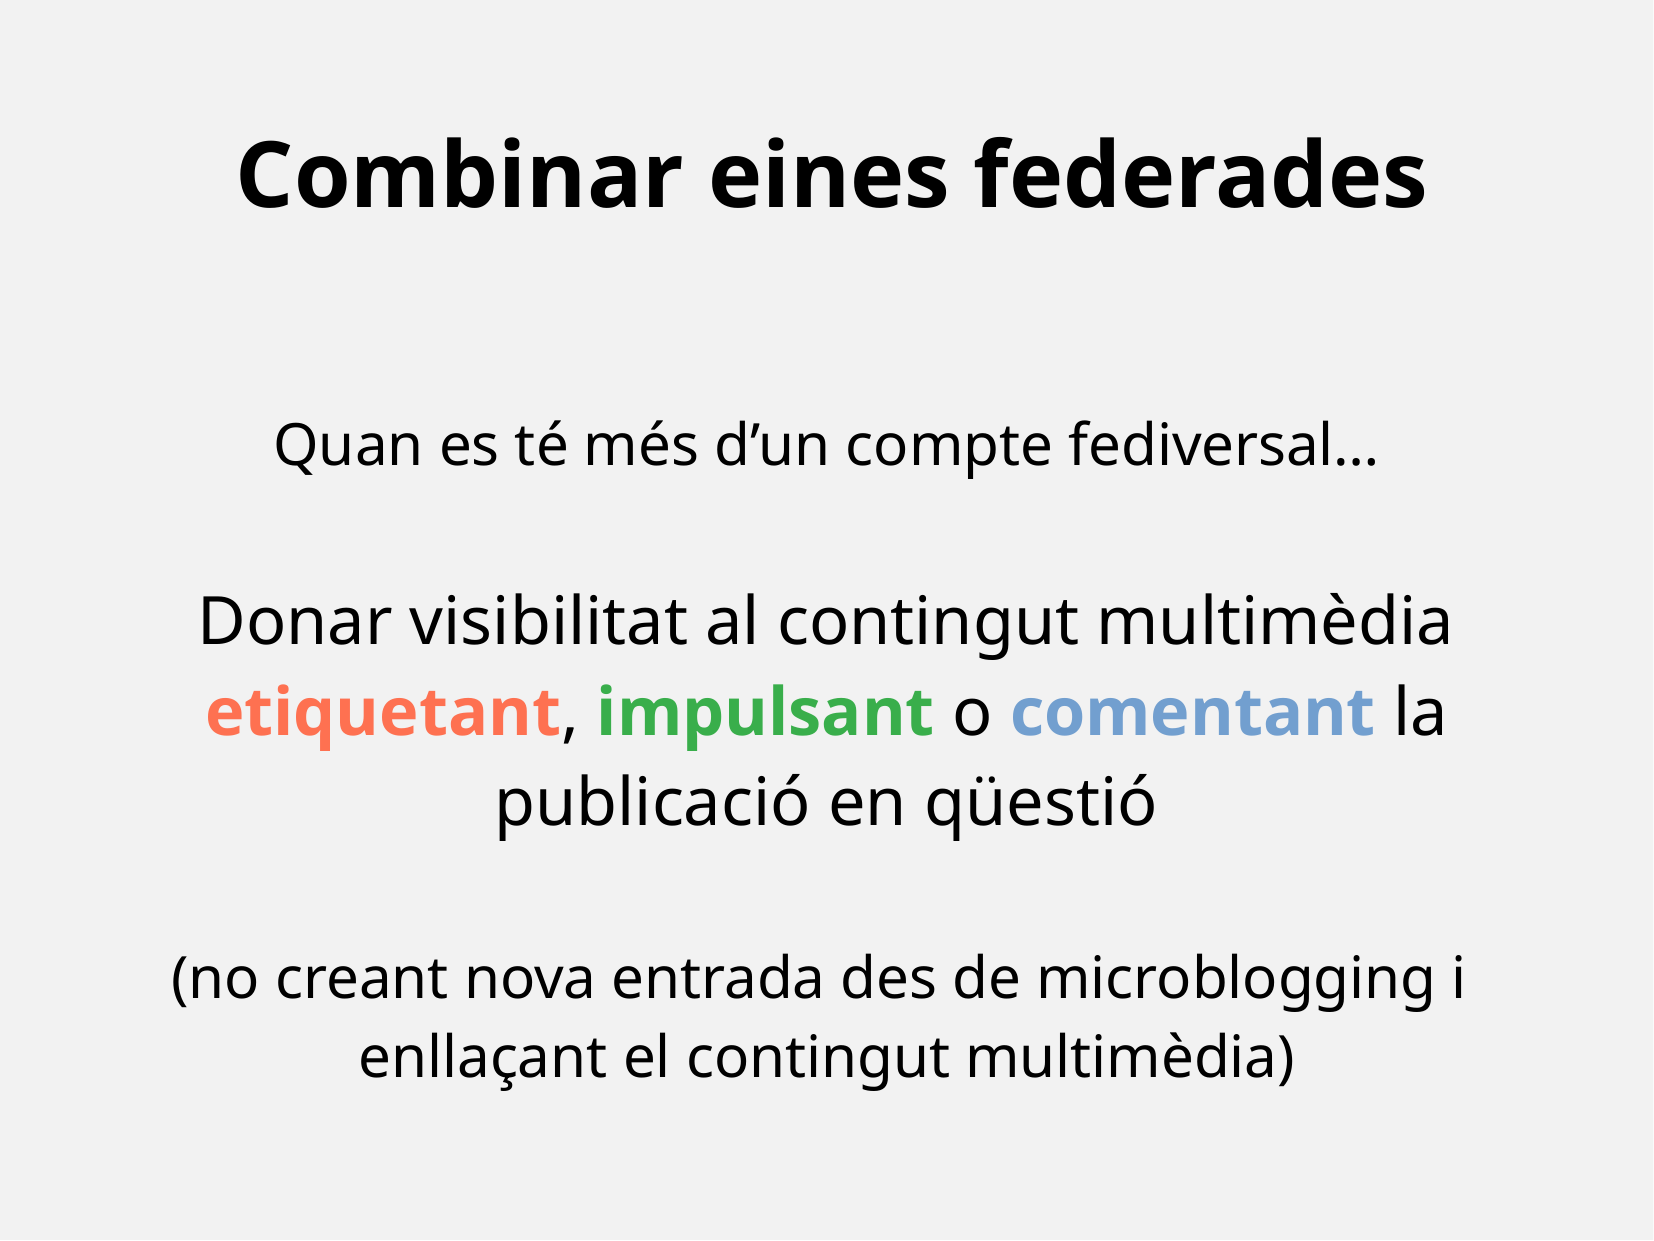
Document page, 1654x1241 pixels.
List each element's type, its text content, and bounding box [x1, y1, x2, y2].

title Combinar eines federades [88, 68, 1577, 276]
text_box Quan es té més d’un compte fediversal… Donar visibilitat al contingut multimèdia etiquetant, impulsant o comentant la publicació en qüestió (no creant nova entrada des de microblogging i enllaçant el contingut multimèdia) [88, 395, 1565, 1004]
